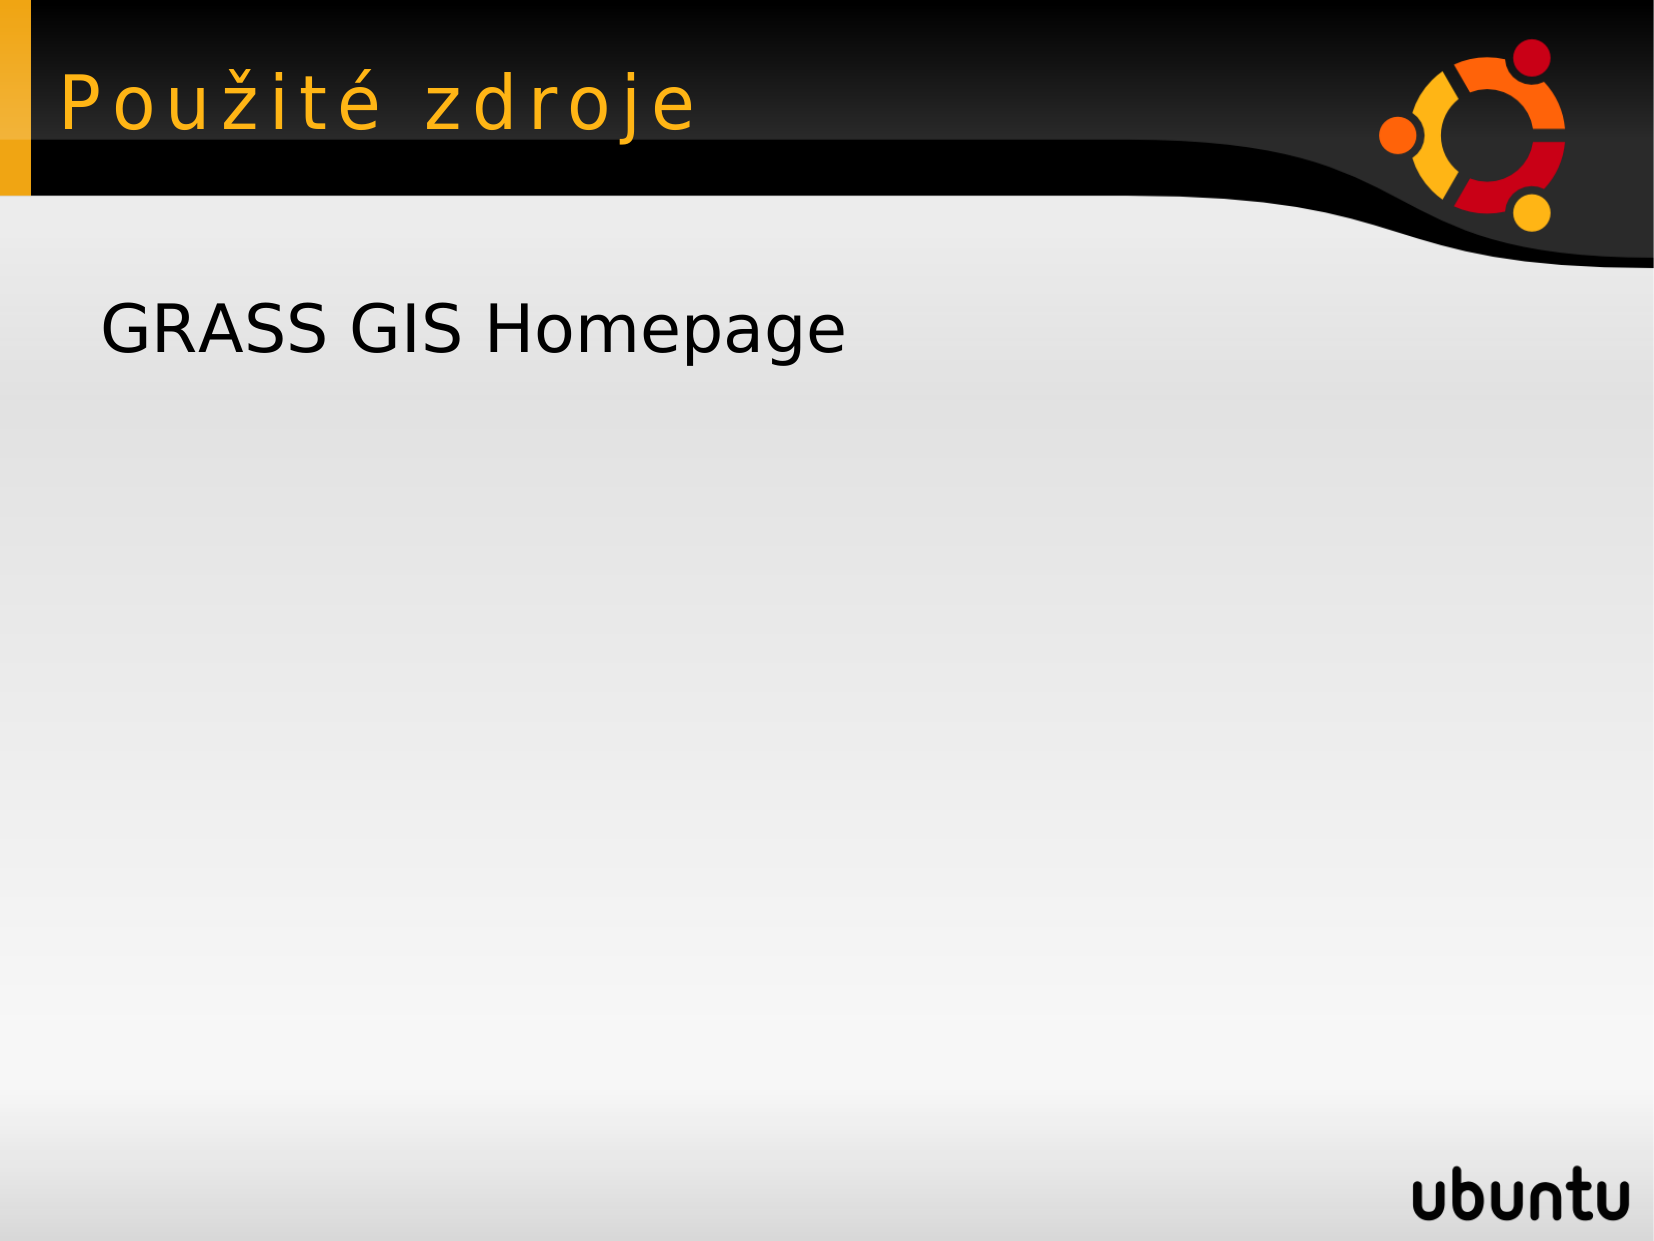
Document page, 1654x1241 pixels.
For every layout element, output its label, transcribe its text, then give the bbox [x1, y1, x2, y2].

title Použité zdroje [59, 29, 1270, 178]
picture [0, 0, 1654, 1241]
list GRASS GIS Homepage [82, 290, 1571, 1109]
